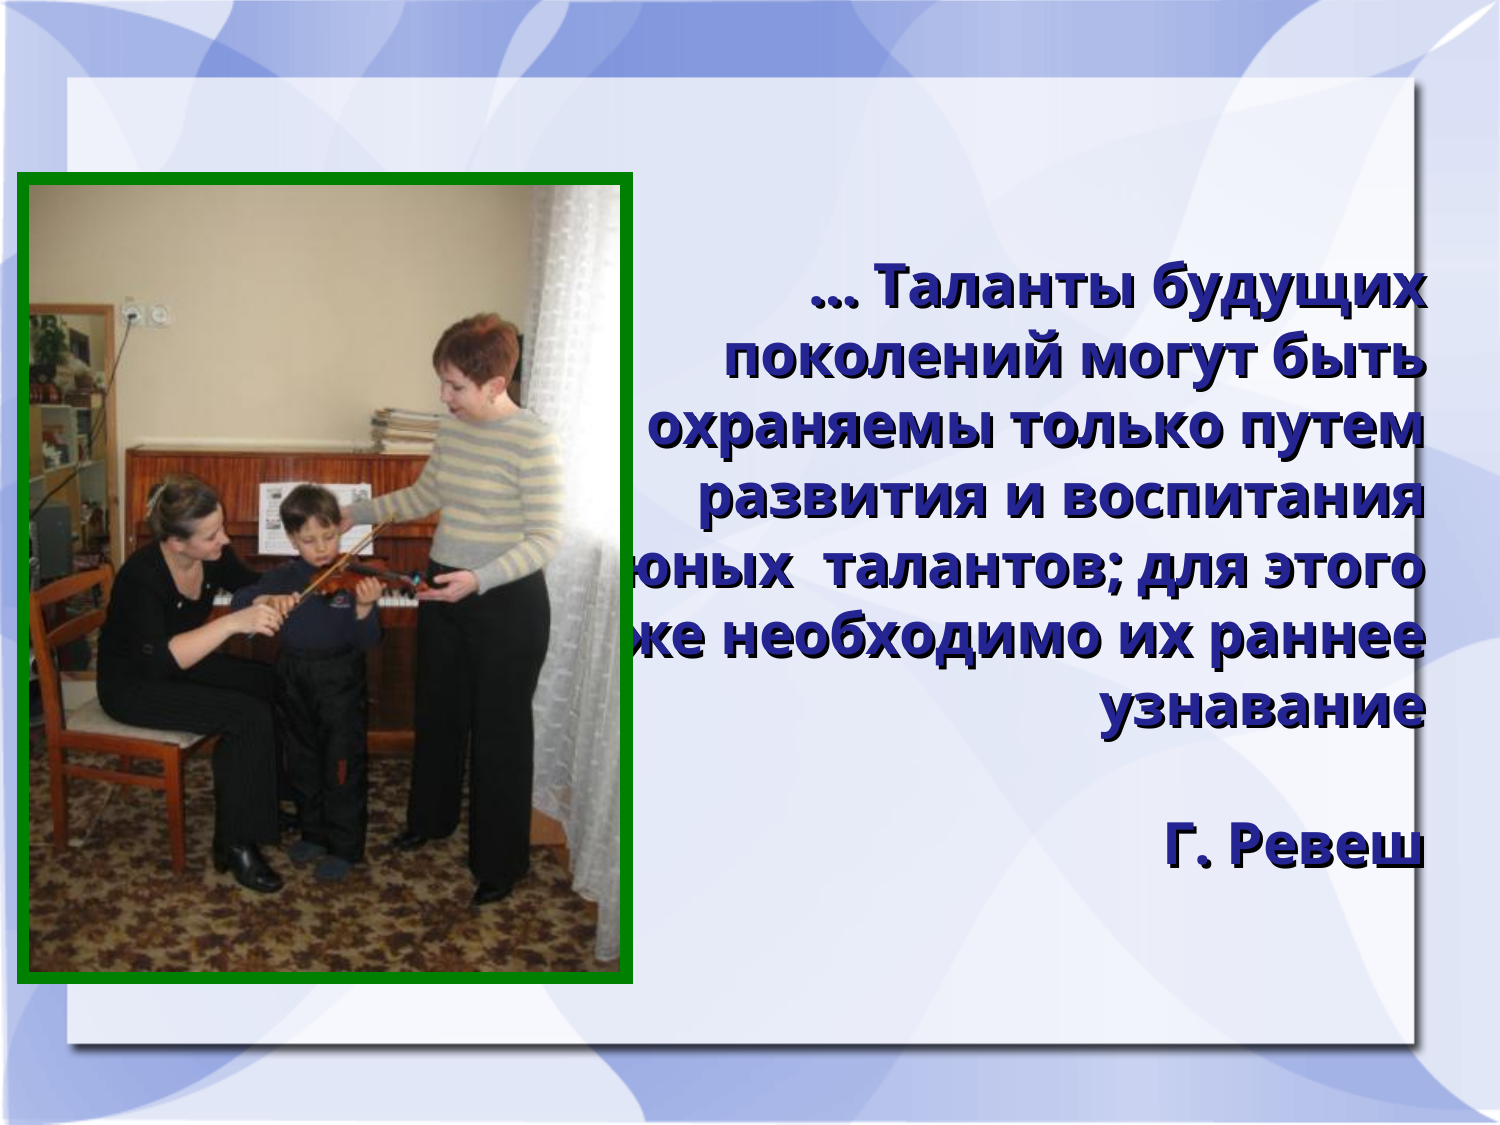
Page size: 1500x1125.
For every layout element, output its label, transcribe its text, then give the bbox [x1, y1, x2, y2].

title … Таланты будущих поколений могут быть охраняемы только путем развития и воспитания юных талантов; для этого же необходимо их раннее узнавание Г. Ревеш [633, 309, 1441, 815]
picture [0, 0, 1500, 1125]
